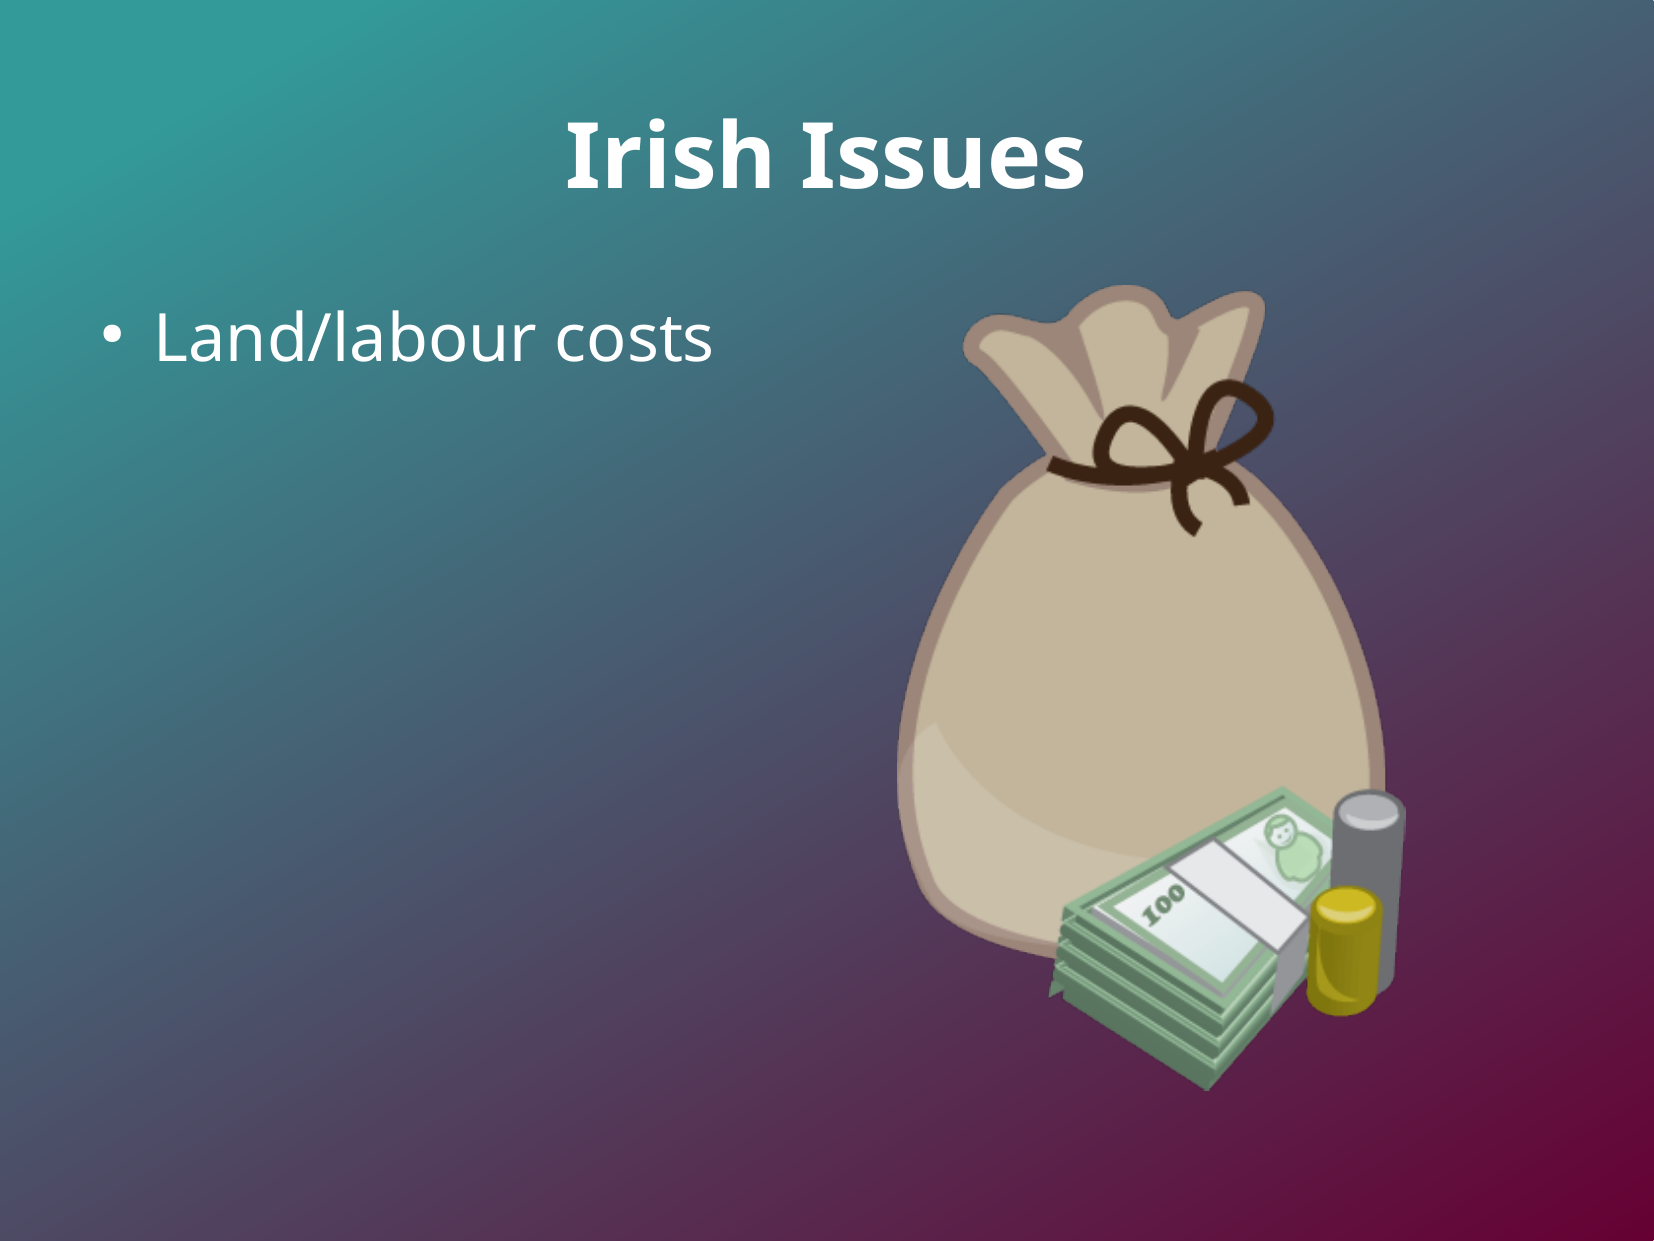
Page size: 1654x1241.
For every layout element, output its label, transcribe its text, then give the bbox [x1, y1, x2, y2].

picture [897, 285, 1406, 1092]
title Irish Issues [82, 49, 1571, 257]
list Land/labour costs [82, 290, 1571, 1109]
